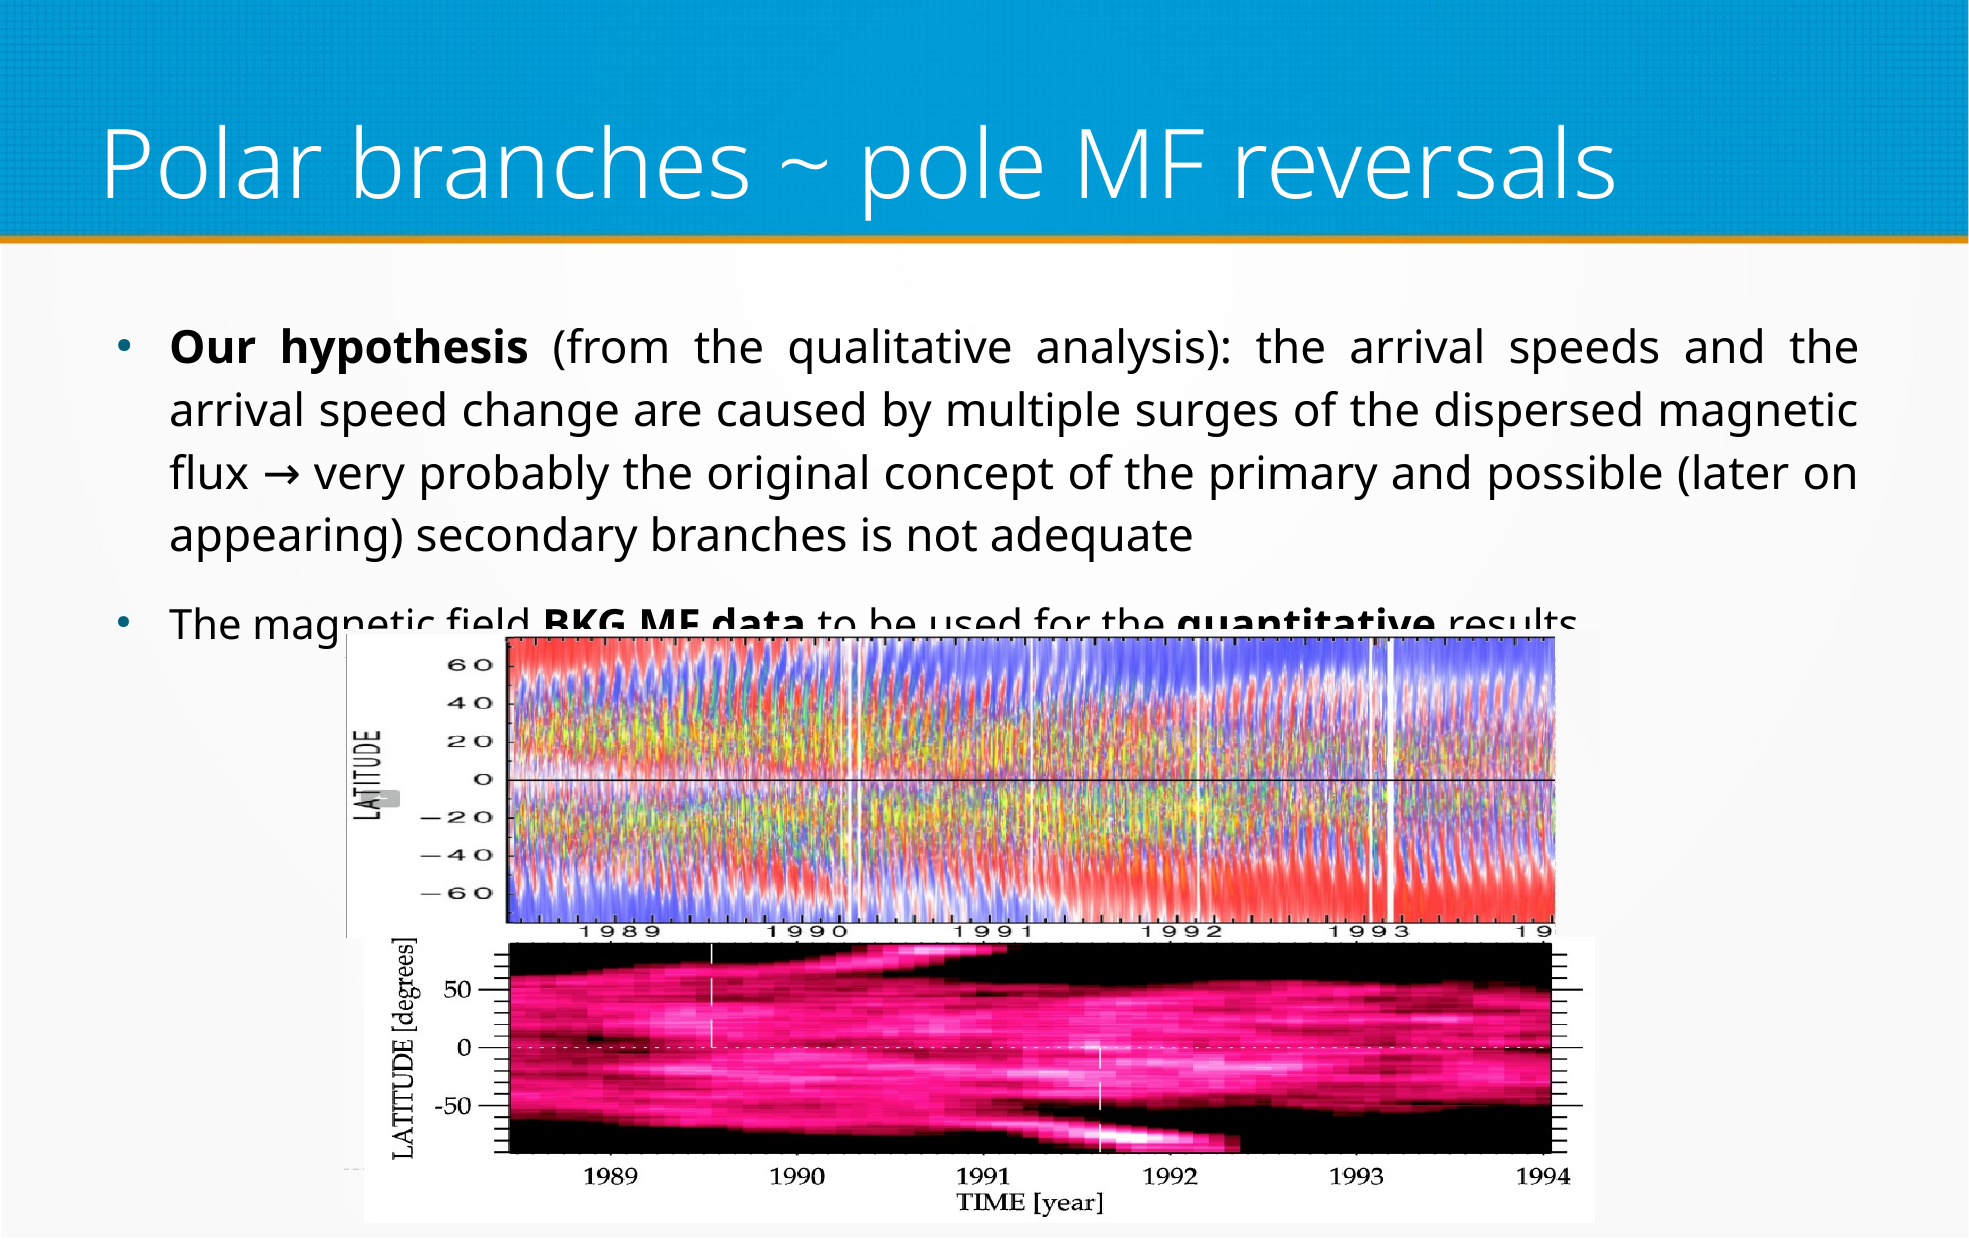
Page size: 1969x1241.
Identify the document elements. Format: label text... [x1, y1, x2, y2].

picture [0, 233, 1969, 1241]
title Polar branches ~ pole MF reversals [98, 19, 1870, 227]
list Our hypothesis (from the qualitative analysis): the arrival speeds and the arrival speed change are caused by multiple surges of the dispersed magnetic flux → very probably the original concept of the primary and possible (later on appearing) secondary branches is not adequate The magnetic field BKG MF data to be used for the quantitative results [98, 315, 1861, 1081]
